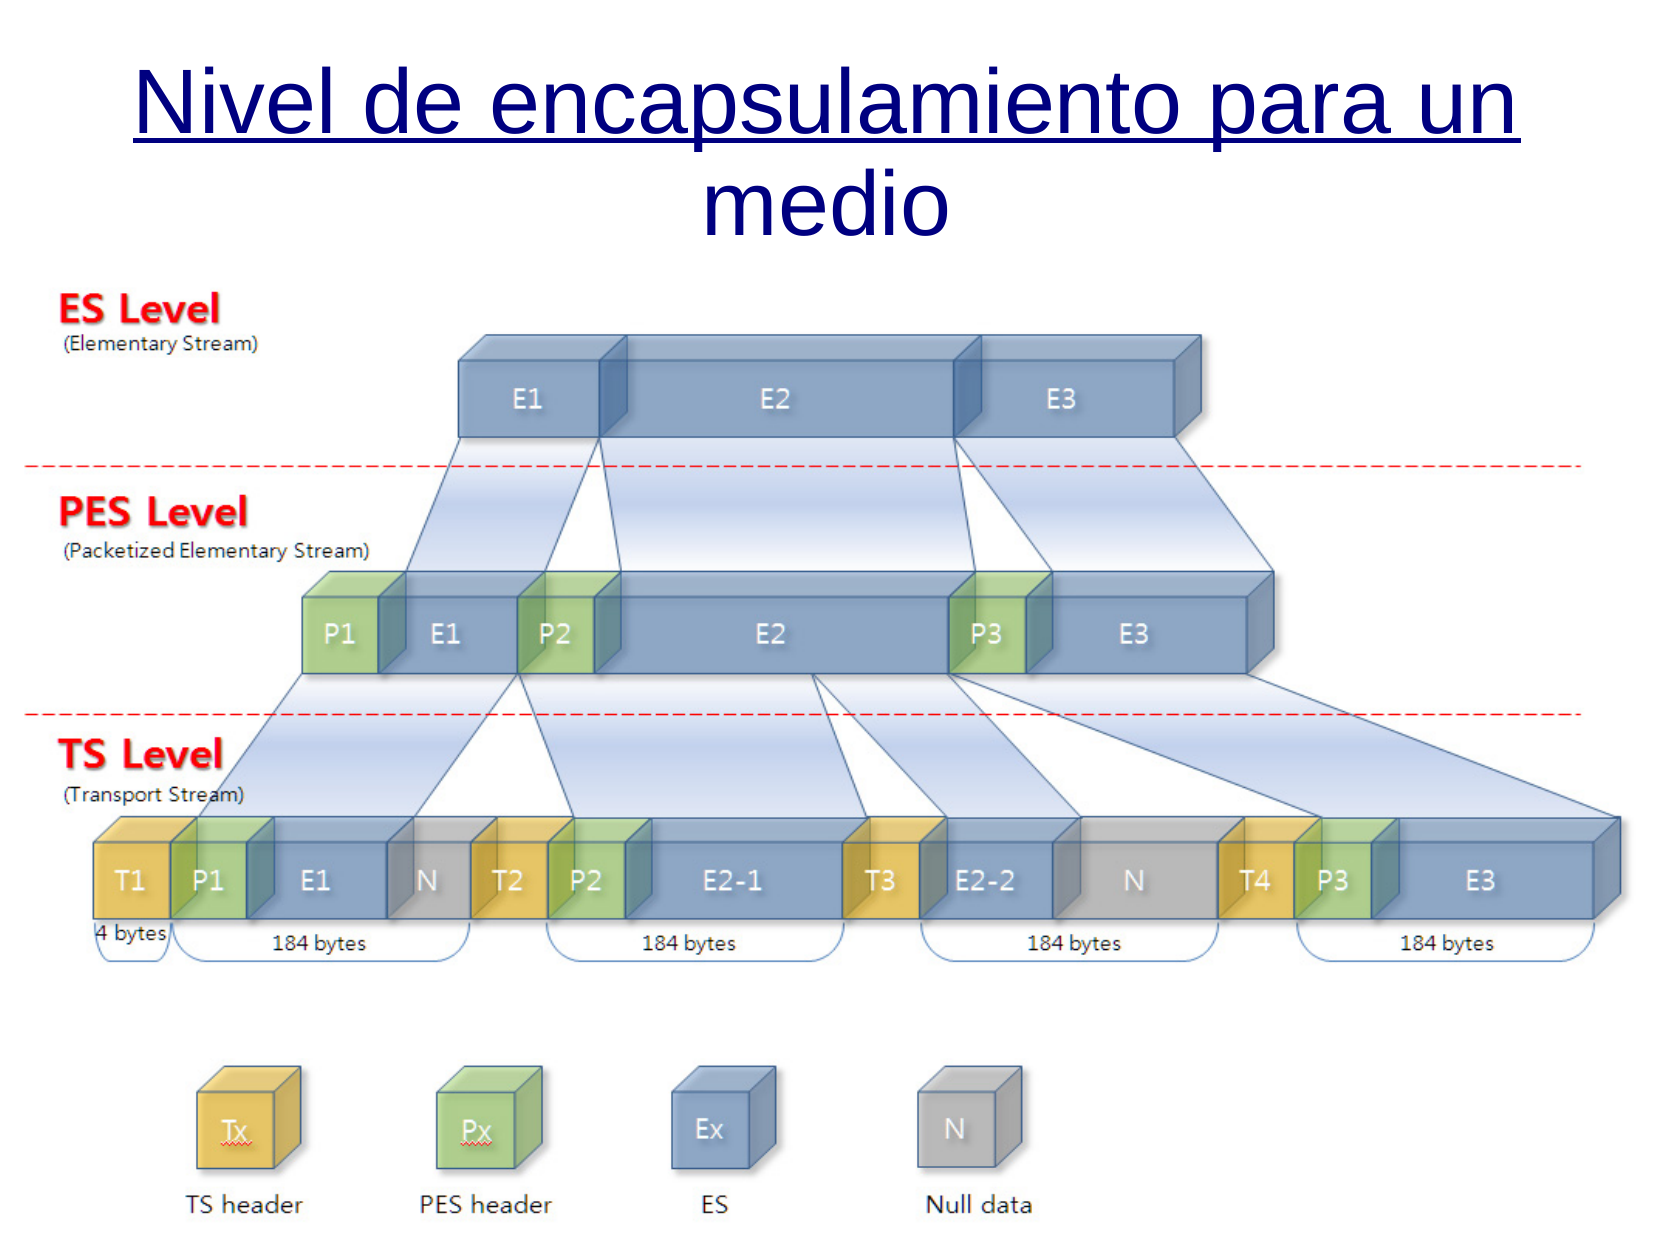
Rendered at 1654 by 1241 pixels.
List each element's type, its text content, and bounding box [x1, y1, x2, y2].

title Nivel de encapsulamiento para un medio [82, 49, 1571, 241]
picture [0, 241, 1654, 1241]
